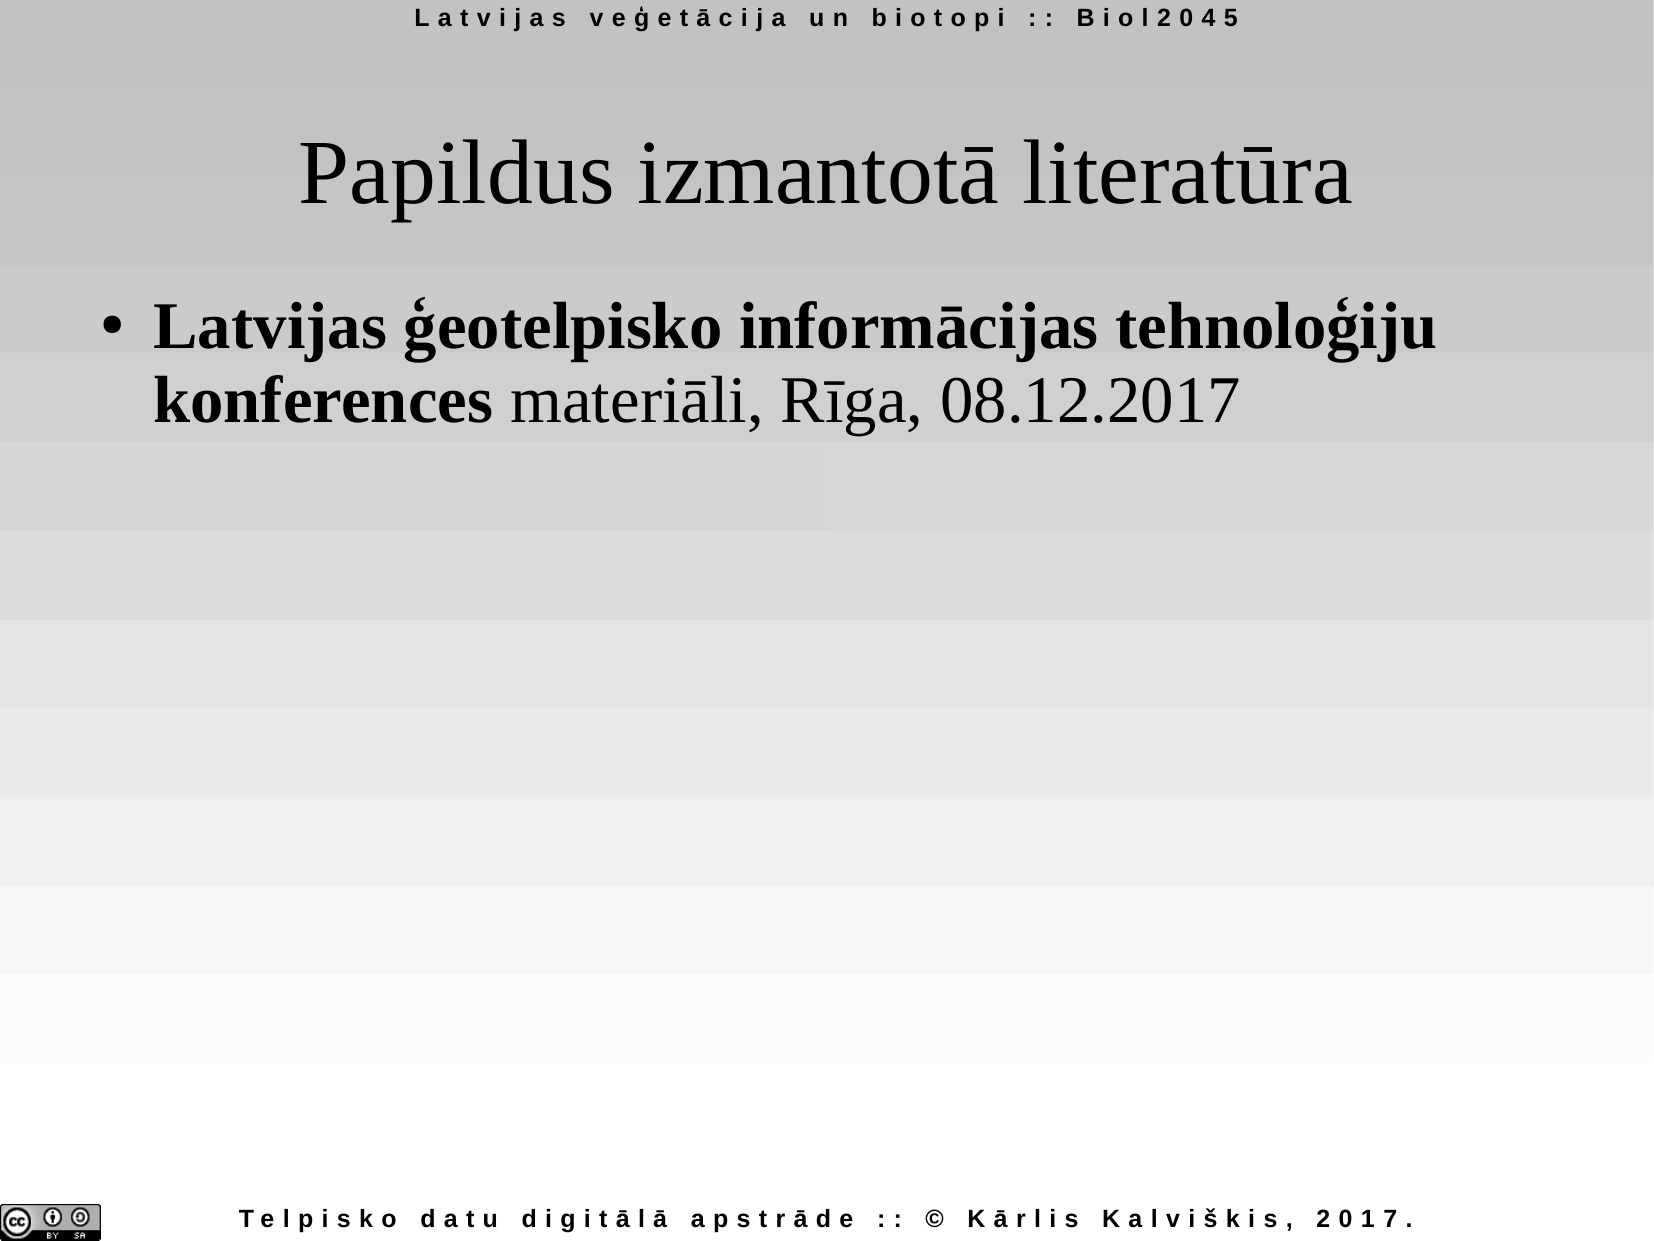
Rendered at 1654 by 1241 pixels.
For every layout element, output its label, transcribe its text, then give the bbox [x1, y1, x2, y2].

list Latvijas ģeotelpisko informācijas tehnoloģiju konferences materiāli, Rīga, 08.12.2017 [82, 289, 1571, 1113]
picture [0, 0, 1654, 1241]
title Papildus izmantotā literatūra [29, 49, 1625, 296]
